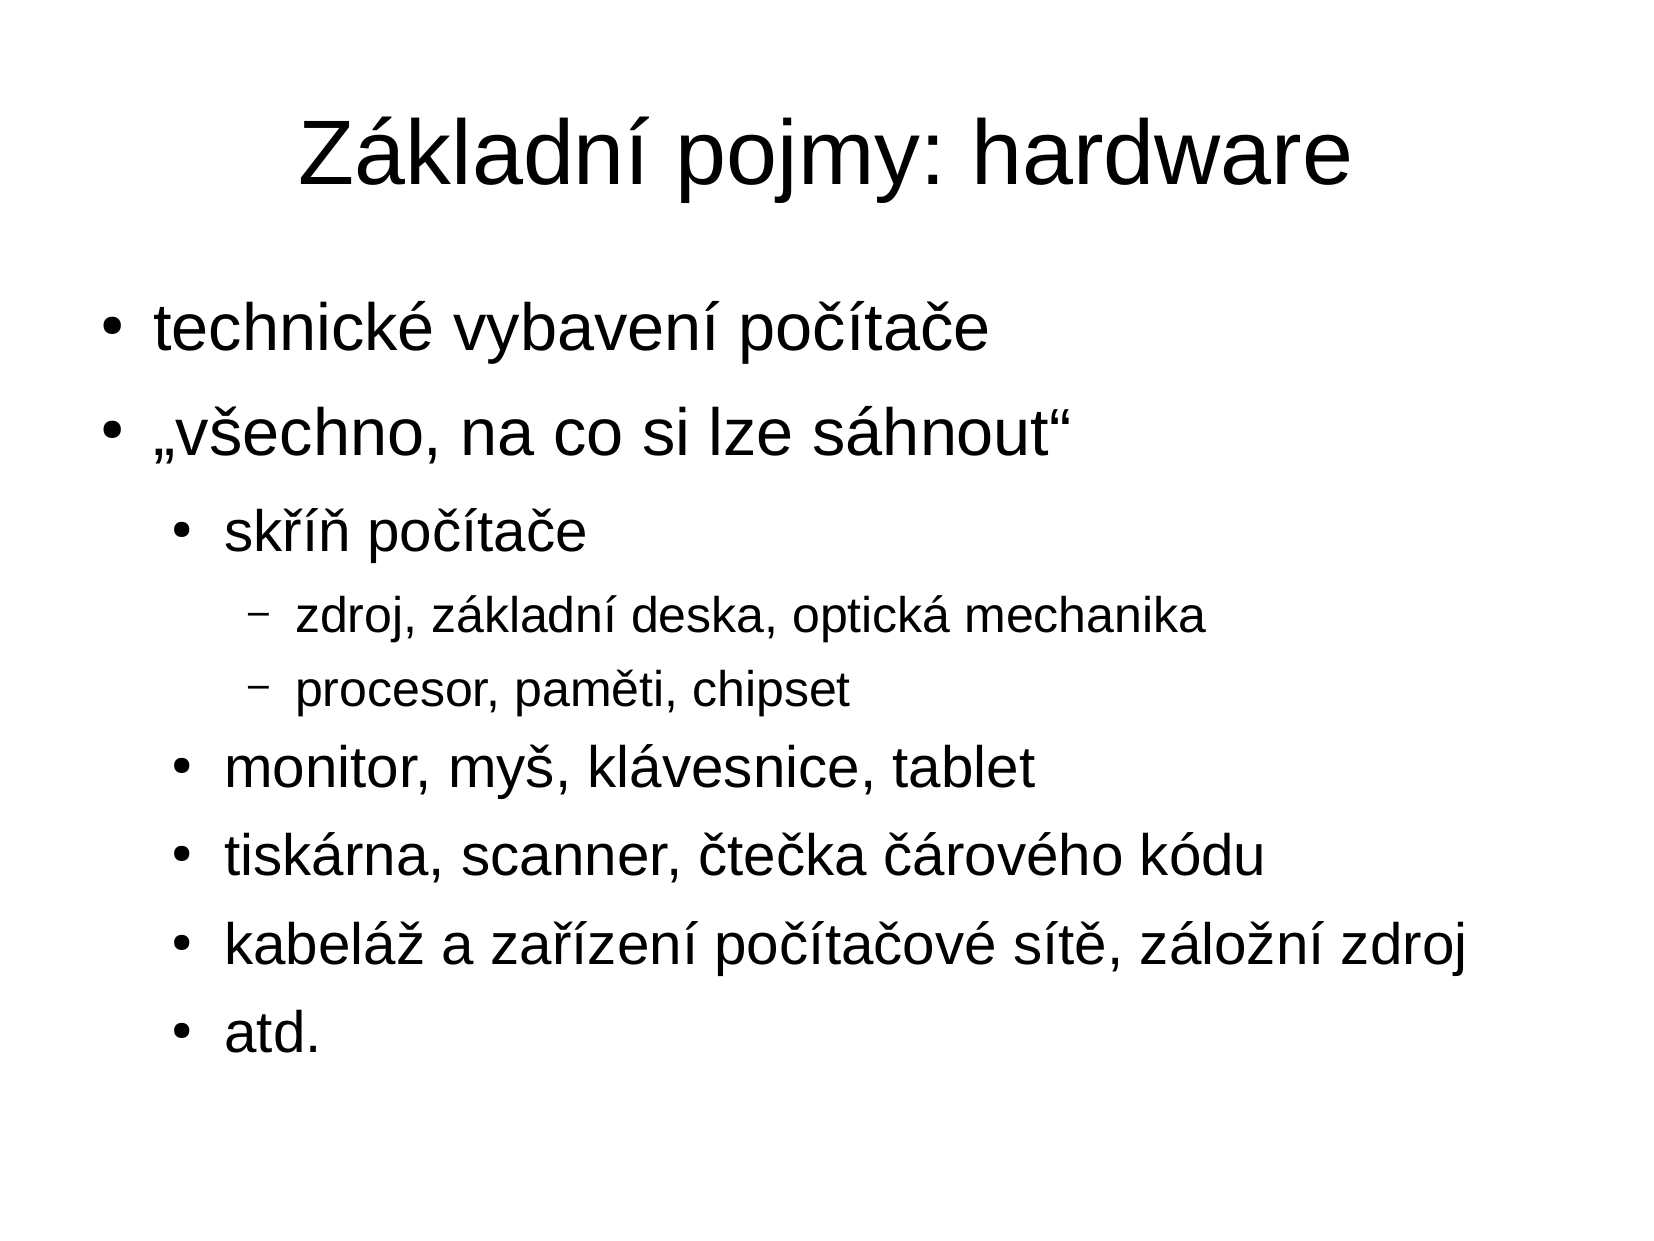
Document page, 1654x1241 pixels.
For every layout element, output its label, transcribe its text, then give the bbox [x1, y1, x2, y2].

title Základní pojmy: hardware [82, 56, 1571, 250]
list technické vybavení počítače „všechno, na co si lze sáhnout“ skříň počítače zdroj, základní deska, optická mechanika procesor, paměti, chipset monitor, myš, klávesnice, tablet tiskárna, scanner, čtečka čárového kódu kabeláž a zařízení počítačové sítě, záložní zdroj atd. [82, 290, 1571, 1094]
